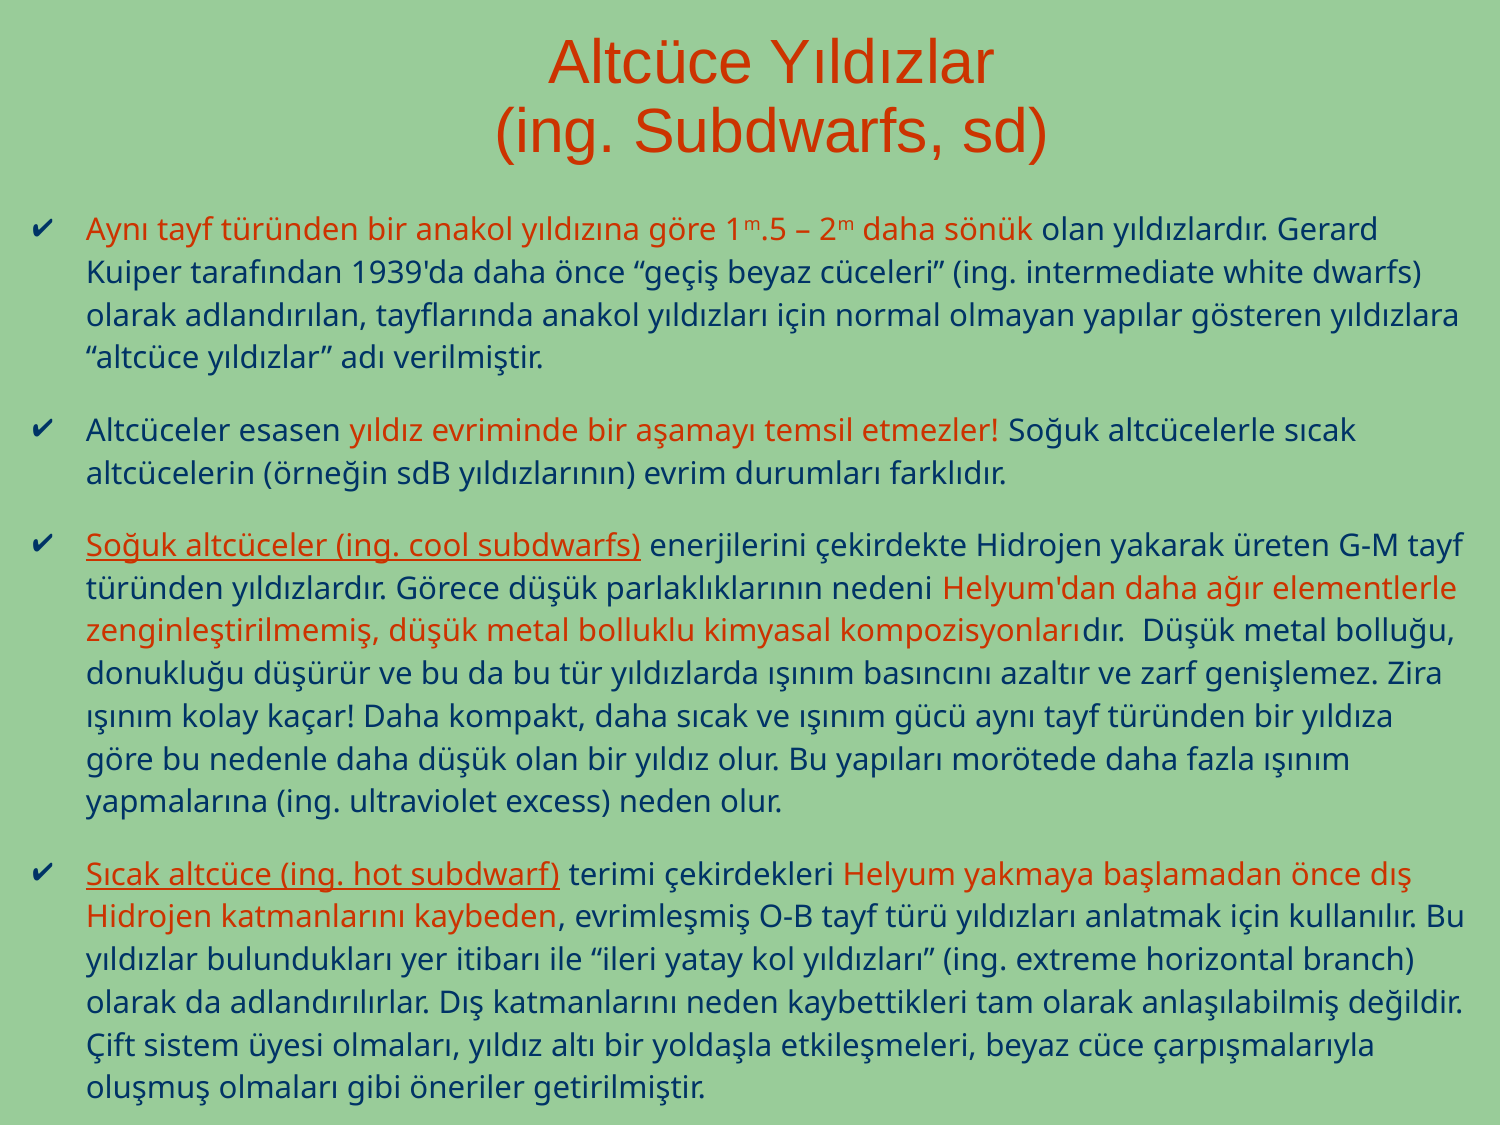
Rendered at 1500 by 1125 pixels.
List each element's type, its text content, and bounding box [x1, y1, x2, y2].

title Altcüce Yıldızlar (ing. Subdwarfs, sd) [135, 21, 1410, 172]
list Aynı tayf türünden bir anakol yıldızına göre 1m.5 – 2m daha sönük olan yıldızlardır. Gerard Kuiper tarafından 1939'da daha önce “geçiş beyaz cüceleri” (ing. intermediate white dwarfs) olarak adlandırılan, tayflarında anakol yıldızları için normal olmayan yapılar gösteren yıldızlara “altcüce yıldızlar” adı verilmiştir. Altcüceler esasen yıldız evriminde bir aşamayı temsil etmezler! Soğuk altcücelerle sıcak altcücelerin (örneğin sdB yıldızlarının) evrim durumları farklıdır. Soğuk altcüceler (ing. cool subdwarfs) enerjilerini çekirdekte Hidrojen yakarak üreten G-M tayf türünden yıldızlardır. Görece düşük parlaklıklarının nedeni Helyum'dan daha ağır elementlerle zenginleştirilmemiş, düşük metal bolluklu kimyasal kompozisyonlarıdır. Düşük metal bolluğu, donukluğu düşürür ve bu da bu tür yıldızlarda ışınım basıncını azaltır ve zarf genişlemez. Zira ışınım kolay kaçar! Daha kompakt, daha sıcak ve ışınım gücü aynı tayf türünden bir yıldıza göre bu nedenle daha düşük olan bir yıldız olur. Bu yapıları morötede daha fazla ışınım yapmalarına (ing. ultraviolet excess) neden olur. Sıcak altcüce (ing. hot subdwarf) terimi çekirdekleri Helyum yakmaya başlamadan önce dış Hidrojen katmanlarını kaybeden, evrimleşmiş O-B tayf türü yıldızları anlatmak için kullanılır. Bu yıldızlar bulundukları yer itibarı ile “ileri yatay kol yıldızları” (ing. extreme horizontal branch) olarak da adlandırılırlar. Dış katmanlarını neden kaybettikleri tam olarak anlaşılabilmiş değildir. Çift sistem üyesi olmaları, yıldız altı bir yoldaşla etkileşmeleri, beyaz cüce çarpışmalarıyla oluşmuş olmaları gibi öneriler getirilmiştir. [15, 207, 1471, 1056]
